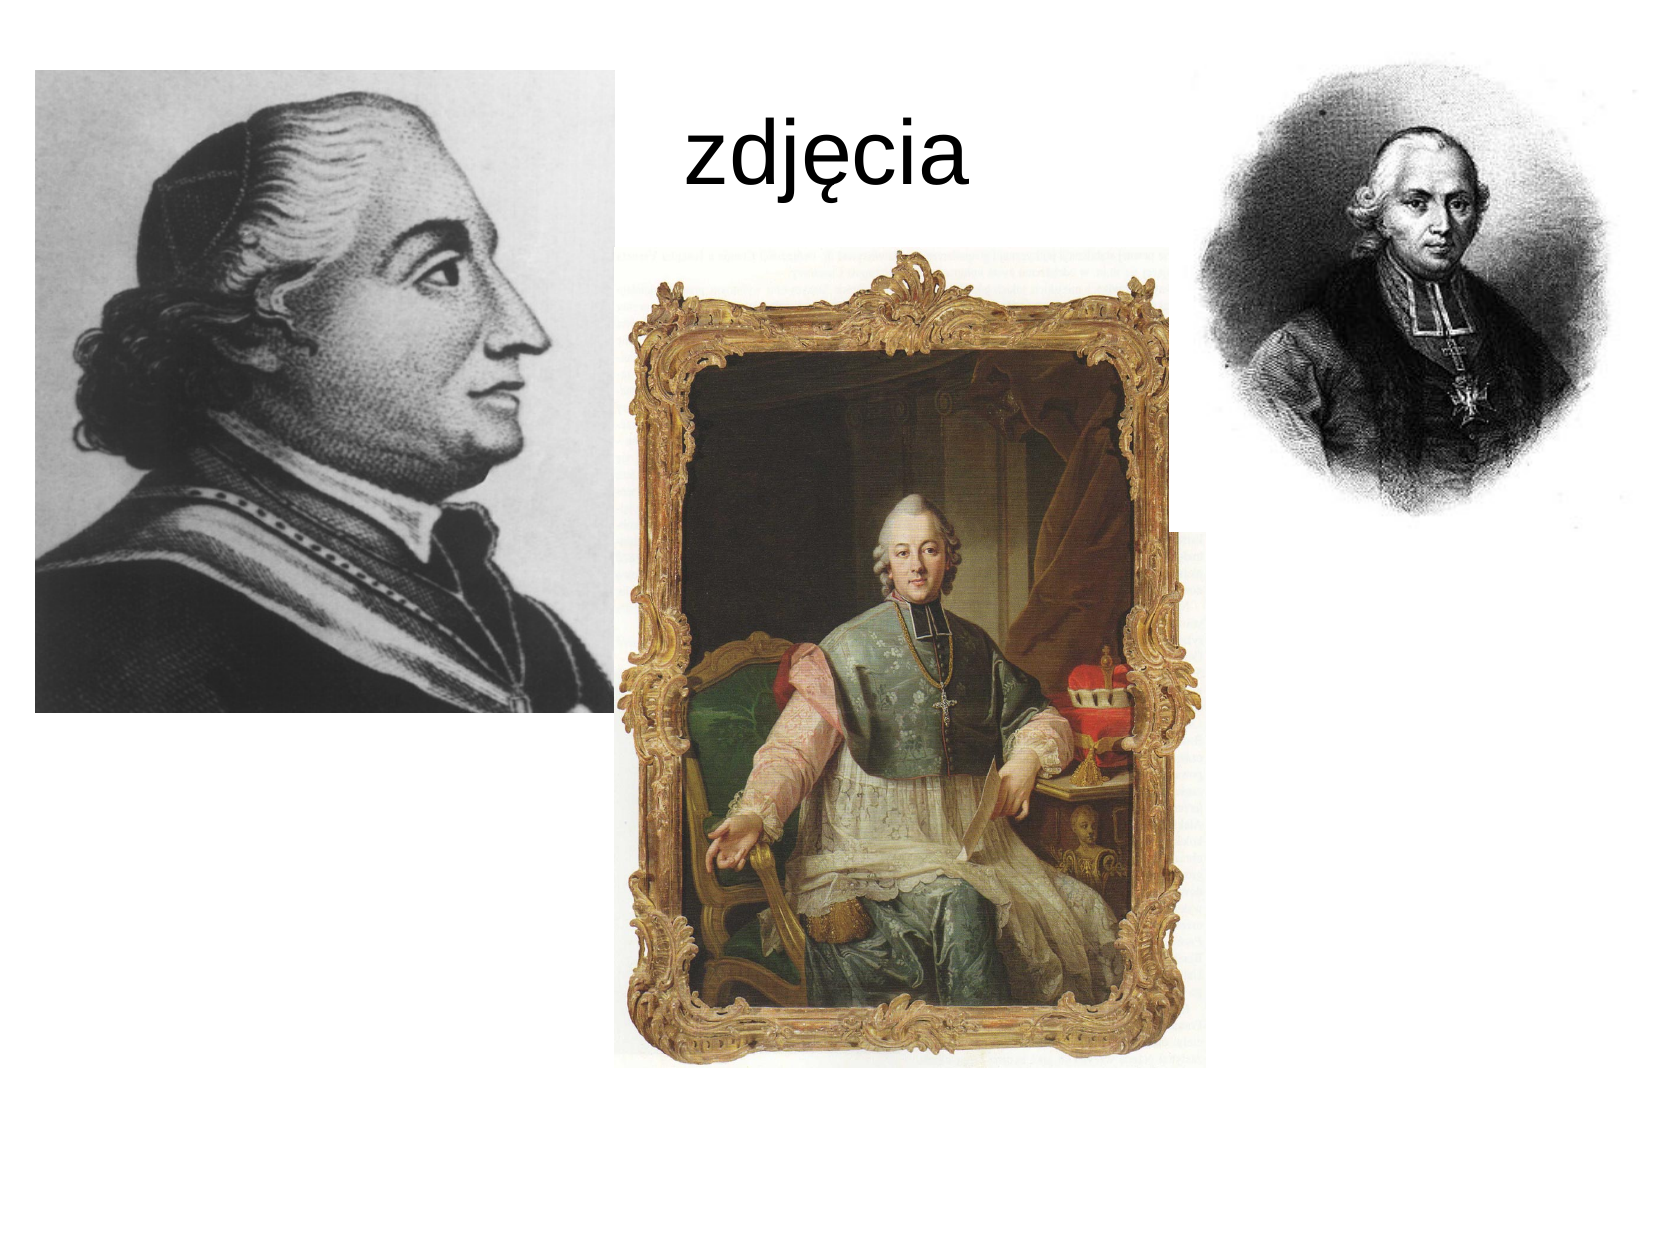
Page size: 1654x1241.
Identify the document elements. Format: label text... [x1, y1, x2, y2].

picture [35, 40, 1639, 1068]
title zdjęcia [82, 49, 1169, 247]
